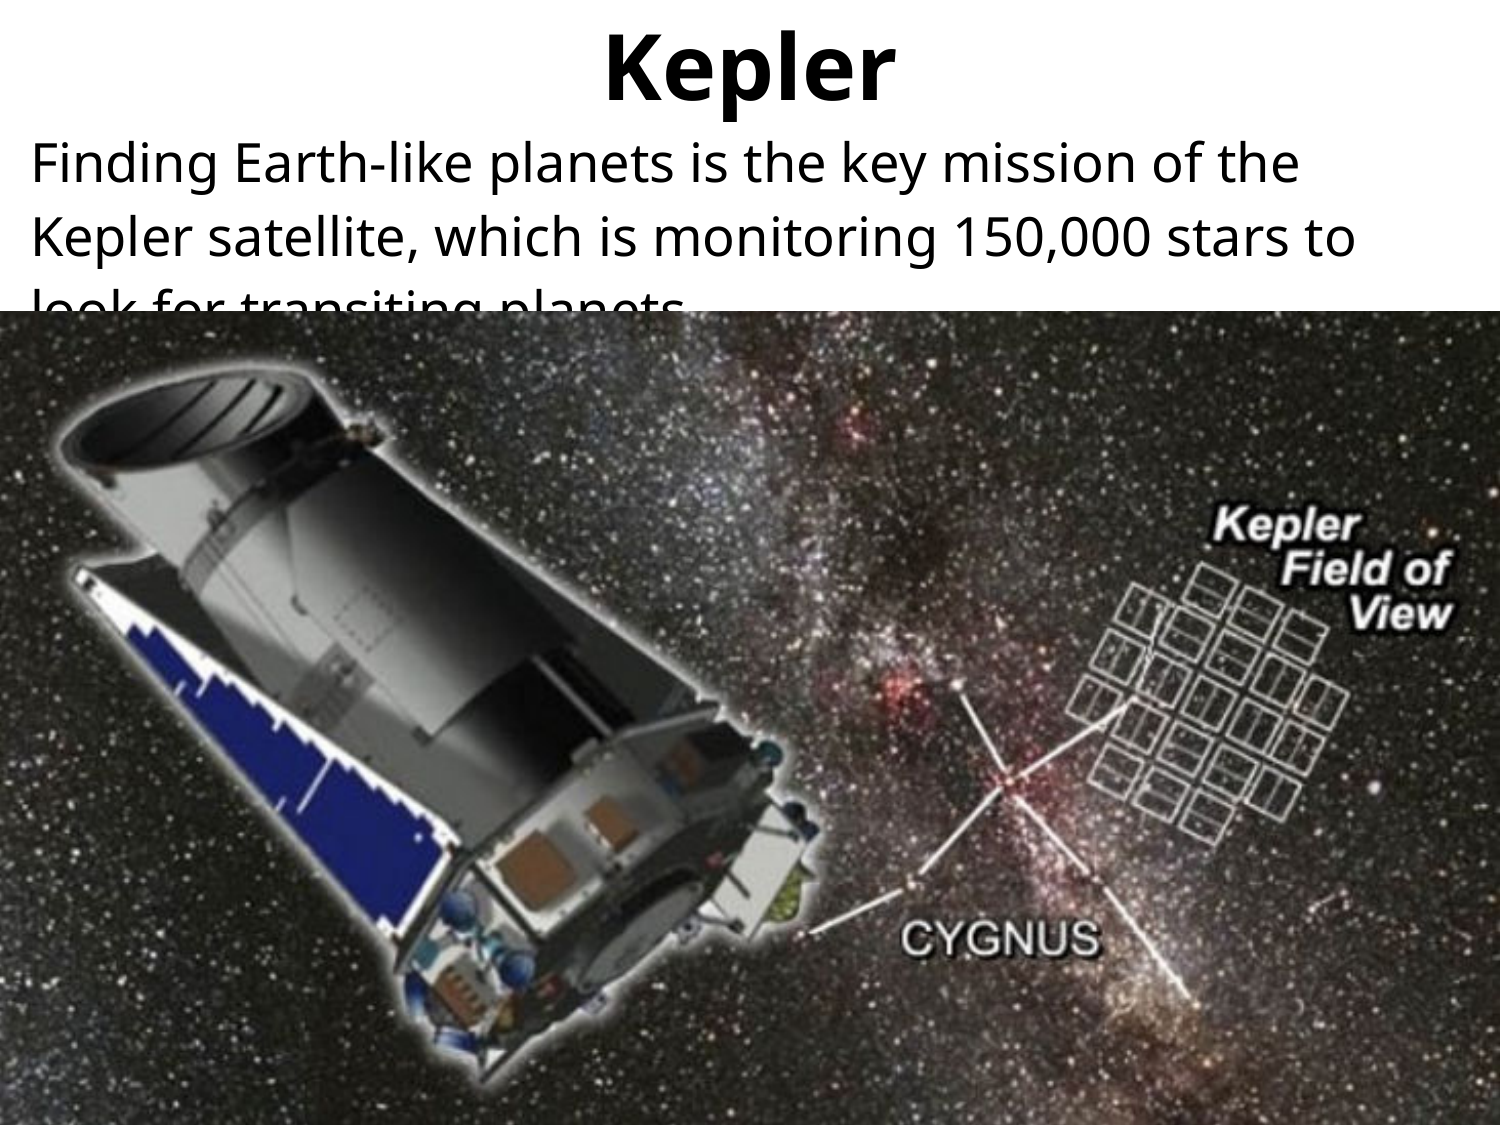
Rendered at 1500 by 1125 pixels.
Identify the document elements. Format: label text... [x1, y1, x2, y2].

list Finding Earth-like planets is the key mission of the Kepler satellite, which is monitoring 150,000 stars to look for transiting planets [30, 124, 1471, 311]
title Kepler [30, 11, 1471, 119]
picture [0, 311, 1500, 1125]
